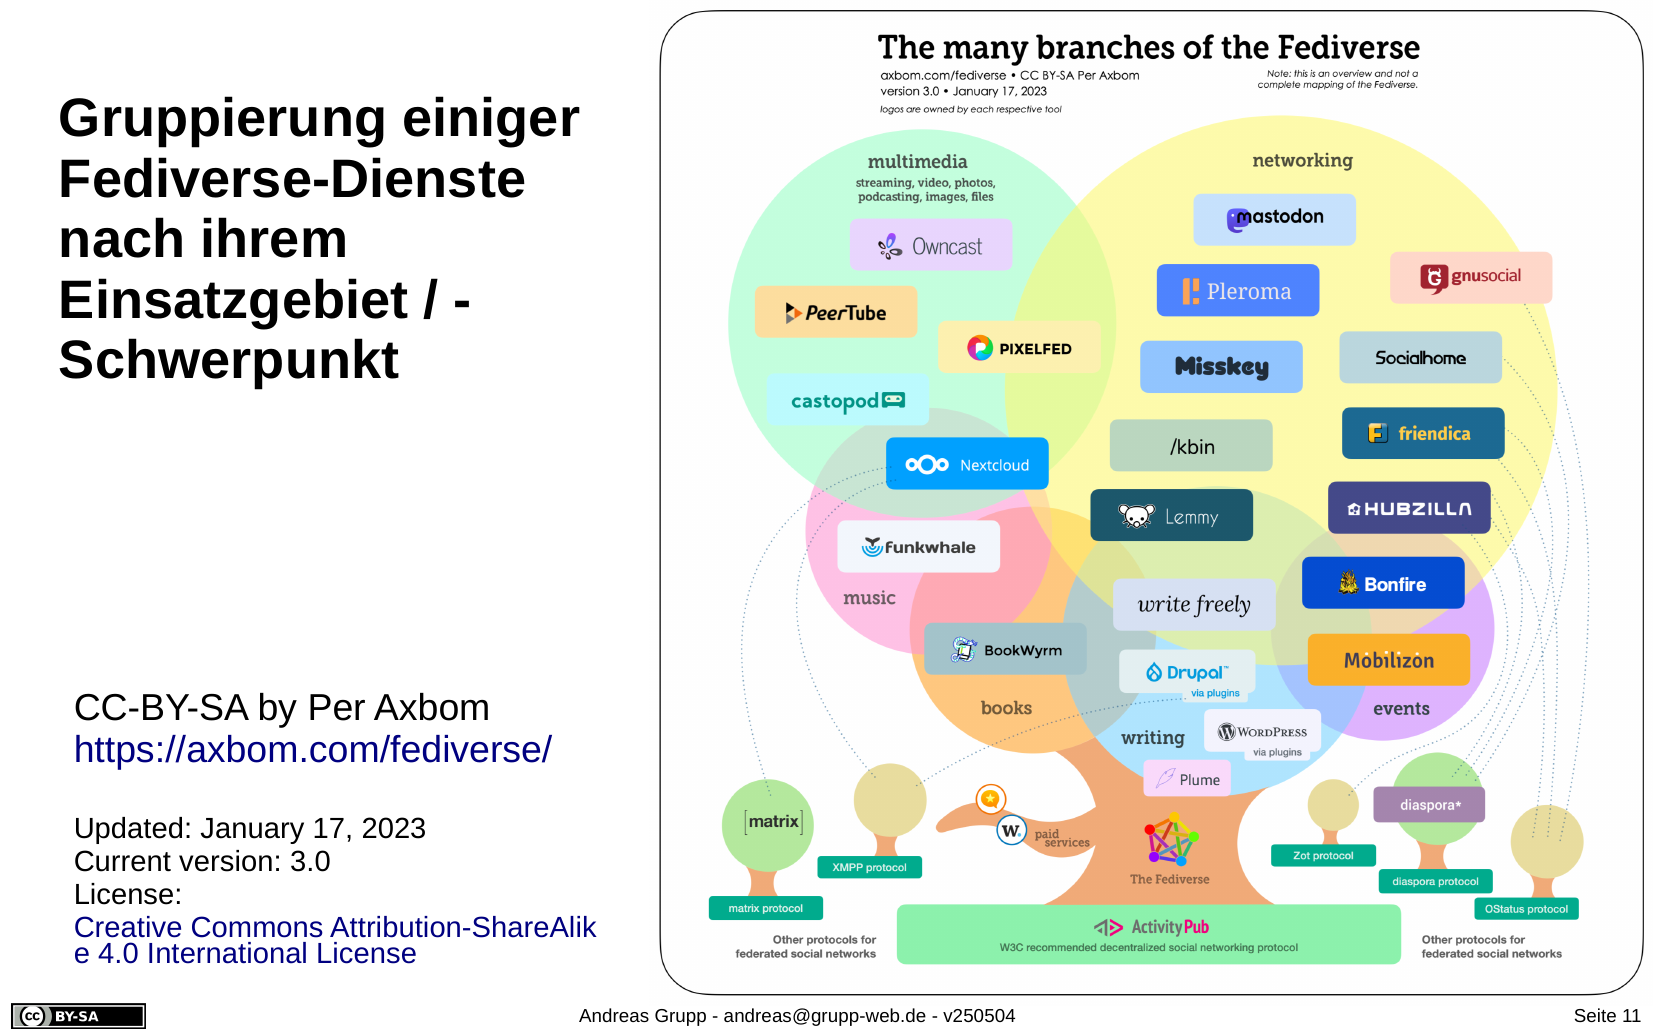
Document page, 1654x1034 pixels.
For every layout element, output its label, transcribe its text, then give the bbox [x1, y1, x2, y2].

picture [11, 1003, 146, 1029]
picture [649, 0, 1654, 1006]
text_box CC-BY-SA by Per Axbom https://axbom.com/fediverse/ Updated: January 17, 2023 Current version: 3.0 License: Creative Commons Attribution-ShareAlike 4.0 International License [59, 679, 621, 945]
title Gruppierung einiger Fediverse-Dienste nach ihrem Einsatzgebiet / -Schwerpunkt [59, 59, 591, 419]
